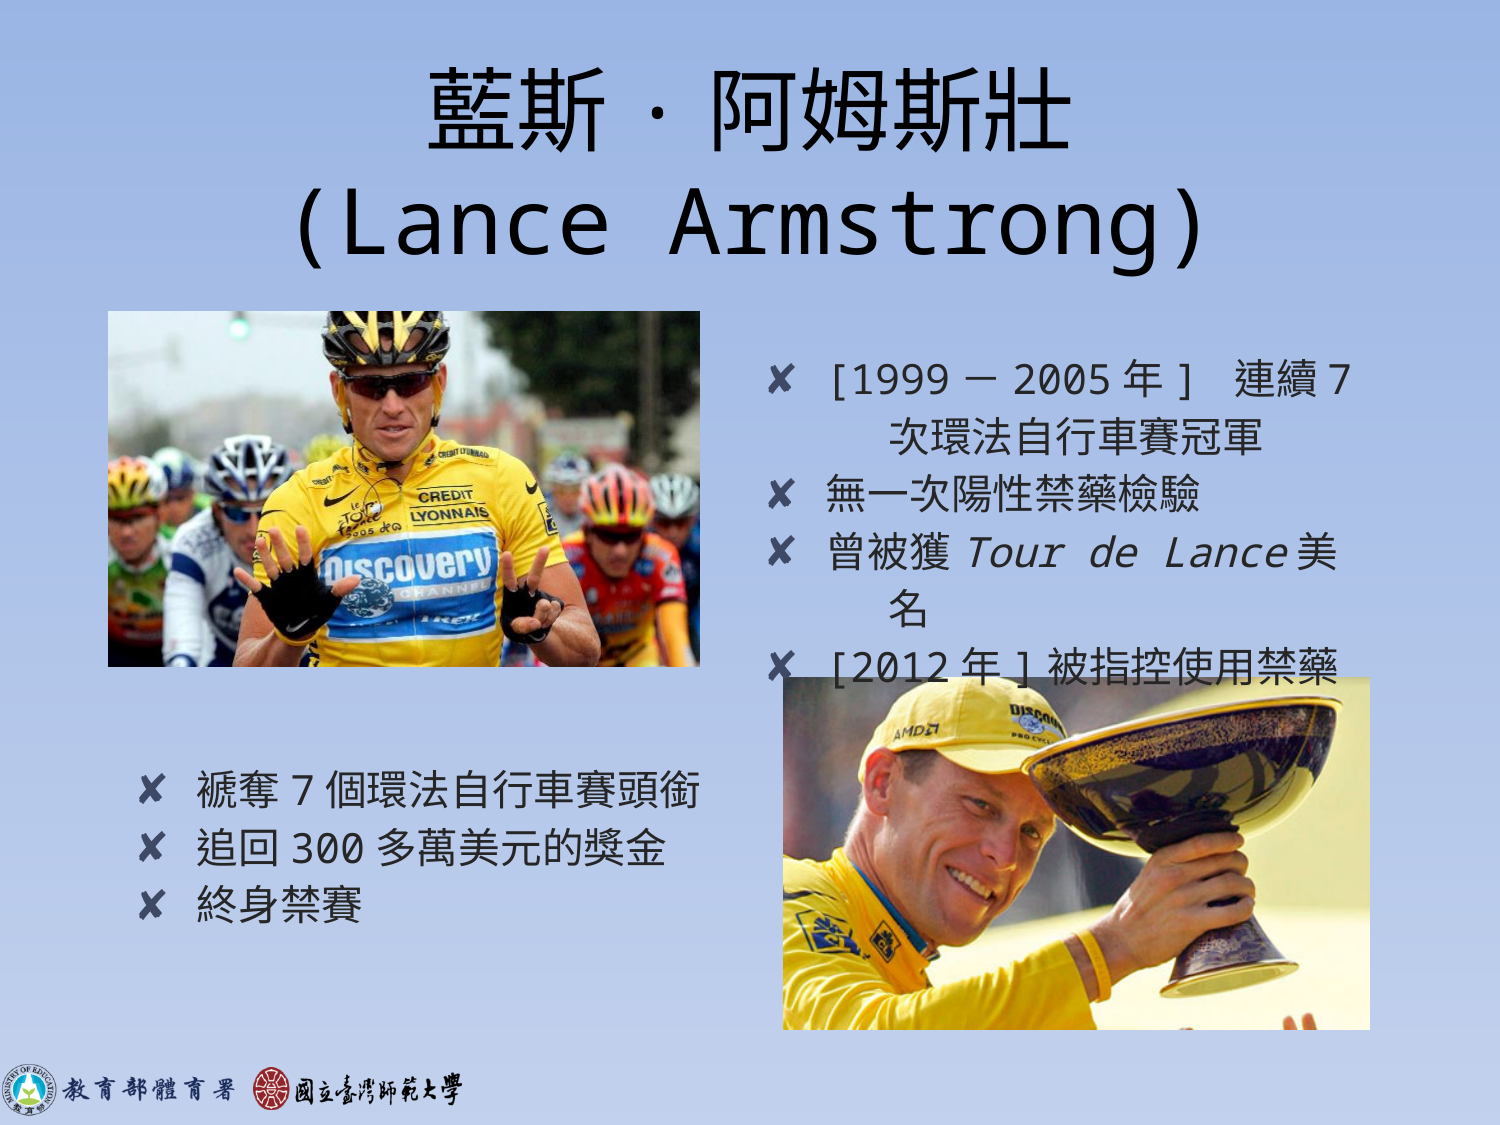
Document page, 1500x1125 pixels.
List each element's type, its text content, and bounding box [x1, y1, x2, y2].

picture [108, 312, 700, 667]
picture [783, 698, 1370, 1030]
title 藍斯·阿姆斯壯 (Lance Armstrong) [75, 45, 1426, 233]
text_box 褫奪7個環法自行車賽頭銜 追回300多萬美元的獎金 終身禁賽 [94, 749, 754, 936]
text_box [1999－2005年] 連續7次環法自行車賽冠軍 無一次陽性禁藥檢驗 曾被獲Tour de Lance美名 [2012年]被指控使用禁藥 [723, 338, 1388, 698]
